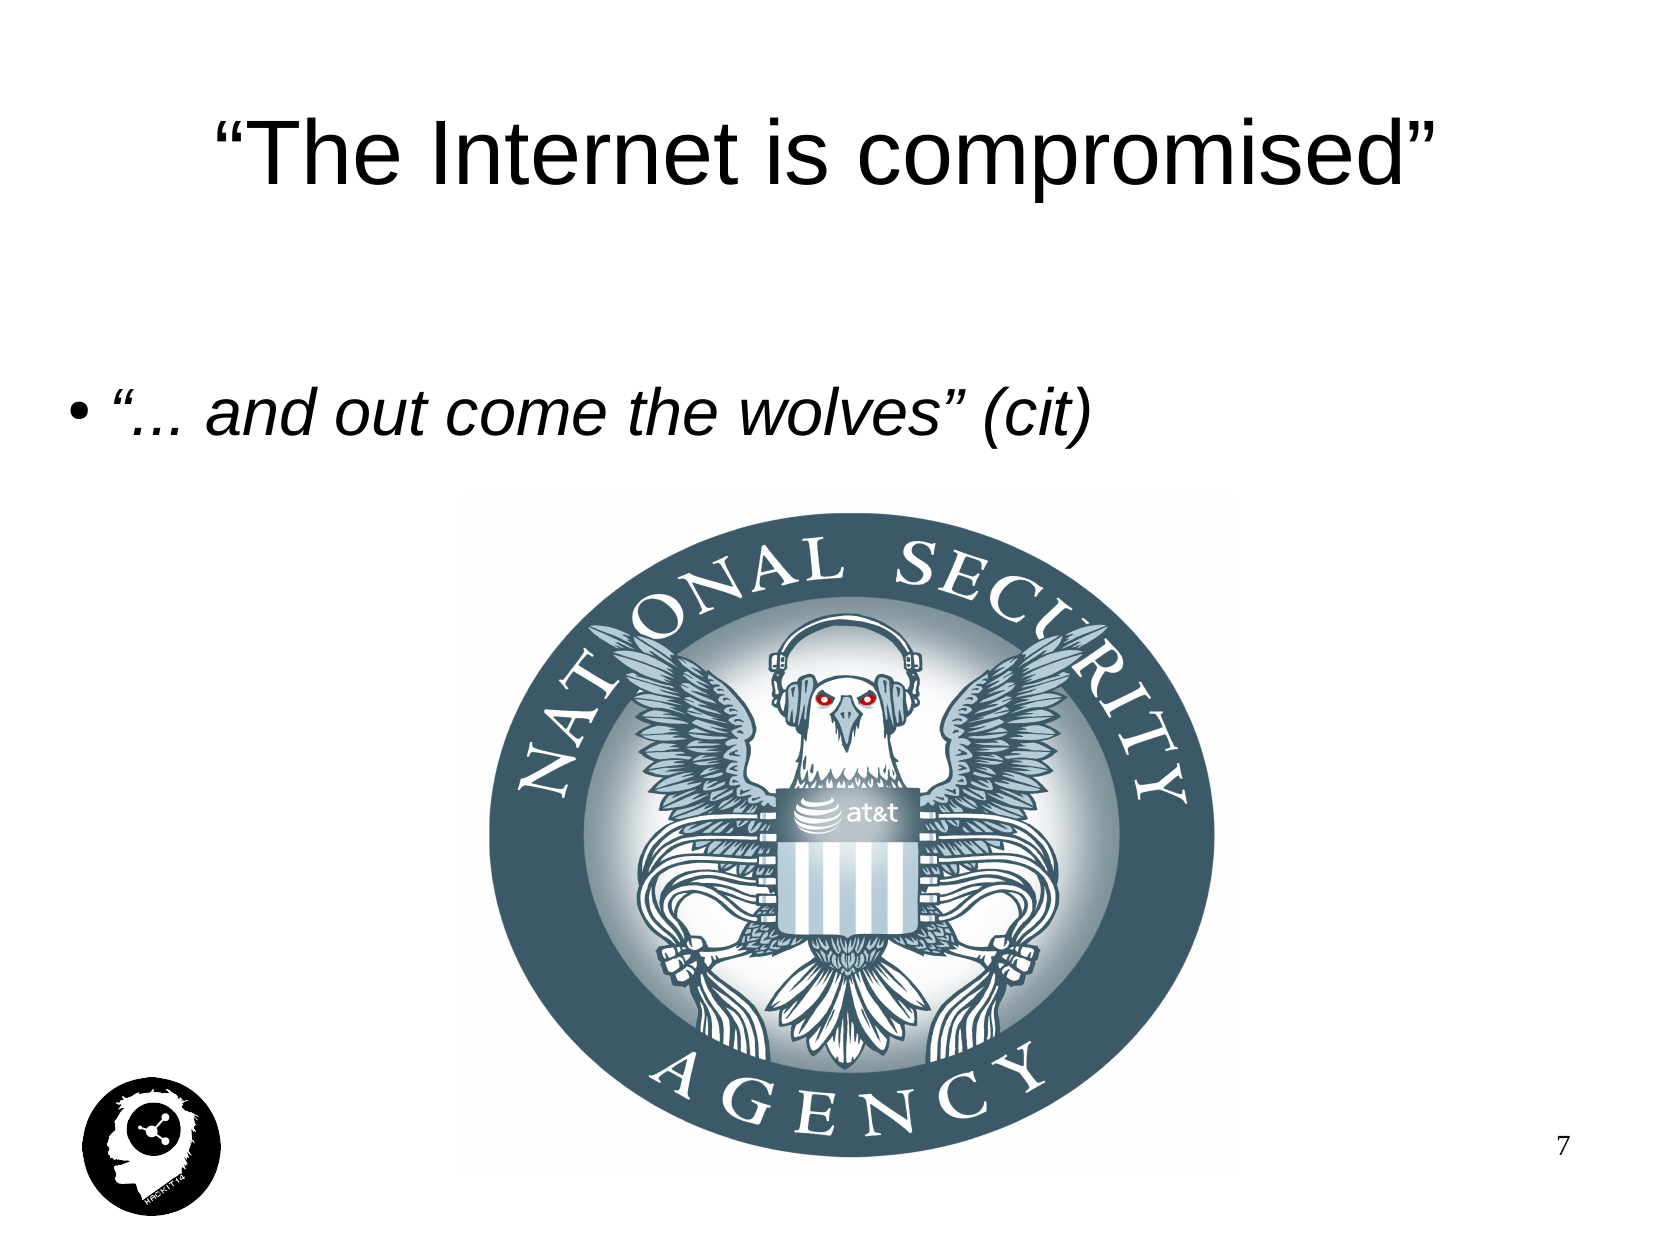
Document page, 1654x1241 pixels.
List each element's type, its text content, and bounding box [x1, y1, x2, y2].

subtitle “... and out come the wolves” (cit) [67, 190, 1546, 691]
picture [82, 1077, 221, 1216]
title “The Internet is compromised” [82, 49, 1571, 257]
picture [461, 494, 1237, 1174]
